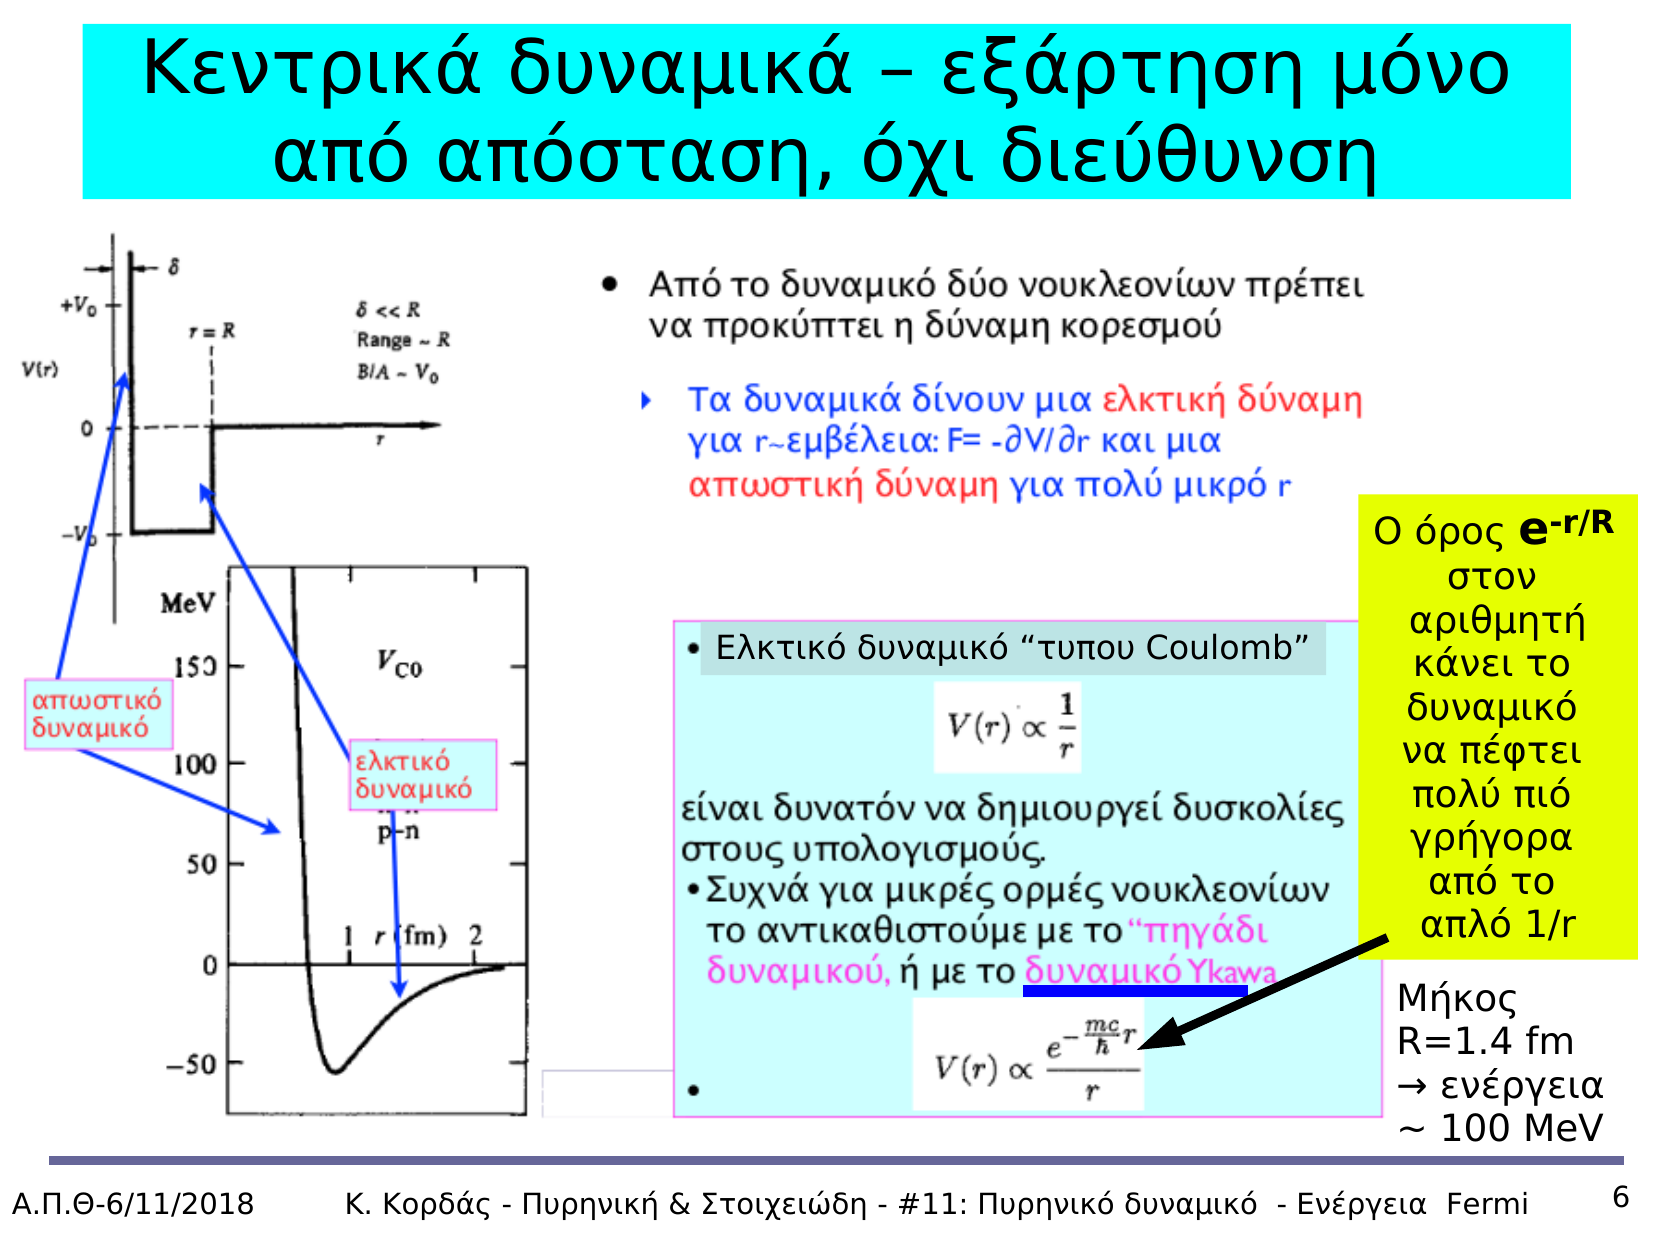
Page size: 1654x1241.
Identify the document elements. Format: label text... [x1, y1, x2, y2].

title Κεντρικά δυναμικά – εξάρτηση μόνο από απόσταση, όχι διεύθυνση [82, 23, 1571, 200]
text_box Ο όρος e-r/R στον αριθμητή κάνει το δυναμικό να πέφτει πολύ πιό γρήγορα από το απλό 1/r [1358, 494, 1638, 960]
text_box Eλκτικό δυναμικό “τυπου Coulomb” [700, 621, 1327, 676]
text_box Μήκος R=1.4 fm → ενέργεια ~ 100 MeV [1381, 969, 1632, 1160]
picture [19, 221, 1424, 1123]
